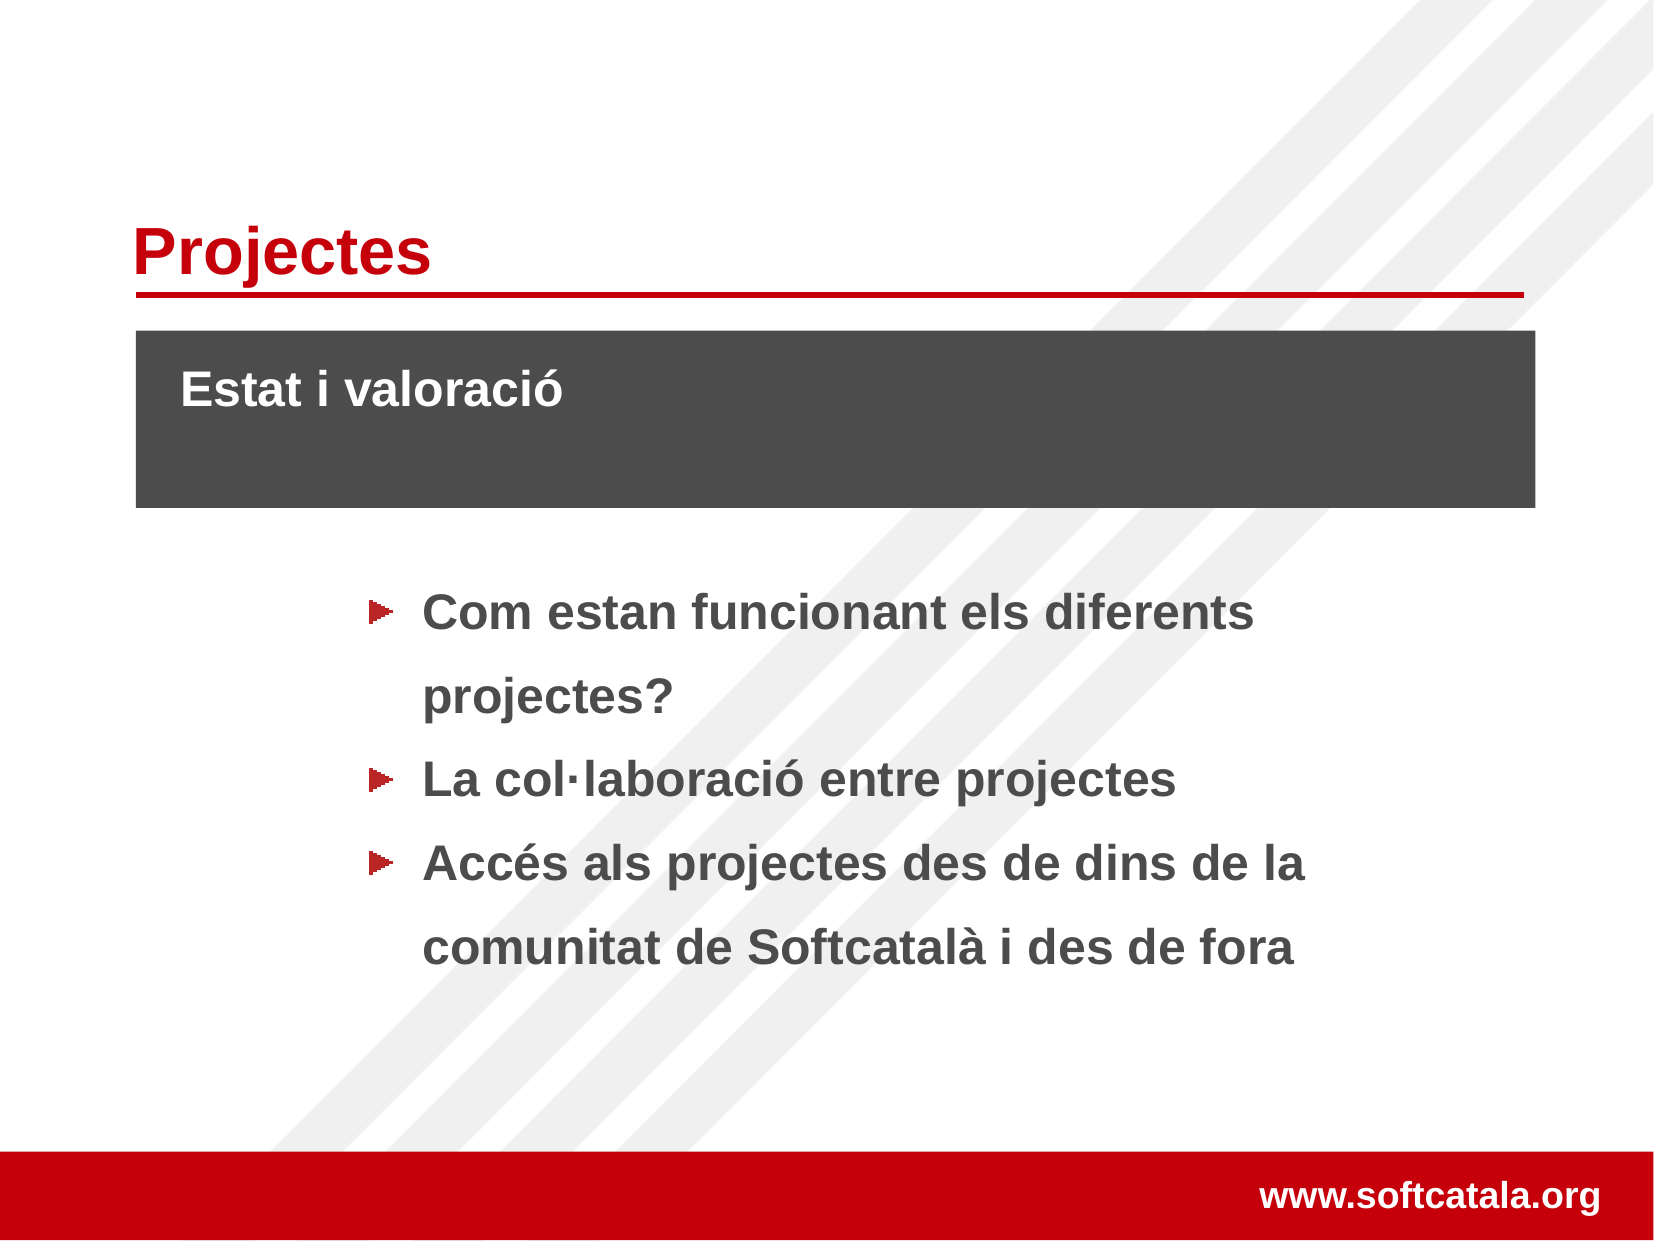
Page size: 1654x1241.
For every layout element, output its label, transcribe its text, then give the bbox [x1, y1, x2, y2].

text_box Projectes [118, 206, 1501, 297]
text_box [135, 330, 1536, 508]
text_box Com estan funcionant els diferents projectes? La col·laboració entre projectes Accés als projectes des de dins de la comunitat de Softcatalà i des de fora [118, 549, 1536, 955]
text_box www.softcatala.org [0, 1151, 1654, 1241]
text_box Estat i valoració [165, 354, 1506, 549]
picture [0, 0, 1654, 1151]
